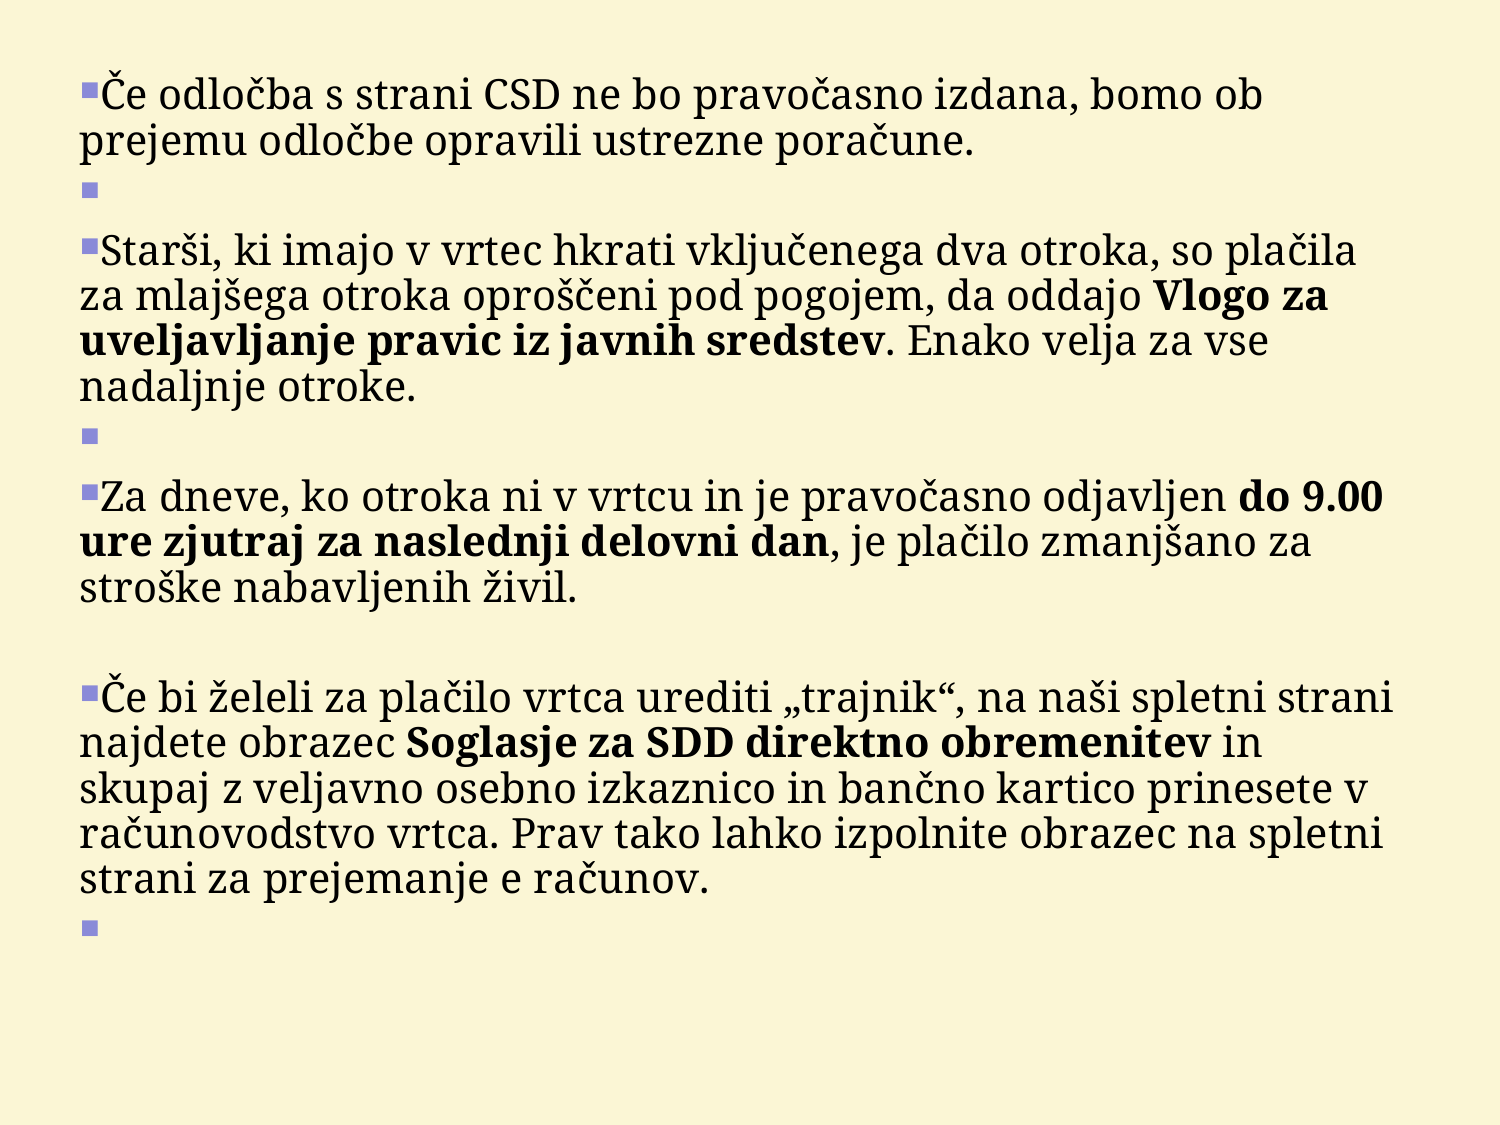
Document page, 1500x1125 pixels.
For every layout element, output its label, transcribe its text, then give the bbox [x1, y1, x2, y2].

list Če odločba s strani CSD ne bo pravočasno izdana, bomo ob prejemu odločbe opravili ustrezne poračune. Starši, ki imajo v vrtec hkrati vključenega dva otroka, so plačila za mlajšega otroka oproščeni pod pogojem, da oddajo Vlogo za uveljavljanje pravic iz javnih sredstev. Enako velja za vse nadaljnje otroke. Za dneve, ko otroka ni v vrtcu in je pravočasno odjavljen do 9.00 ure zjutraj za naslednji delovni dan, je plačilo zmanjšano za stroške nabavljenih živil. Če bi želeli za plačilo vrtca urediti „trajnik“, na naši spletni strani najdete obrazec Soglasje za SDD direktno obremenitev in skupaj z veljavno osebno izkaznico in bančno kartico prinesete v računovodstvo vrtca. Prav tako lahko izpolnite obrazec na spletni strani za prejemanje e računov. [64, 66, 1415, 1094]
